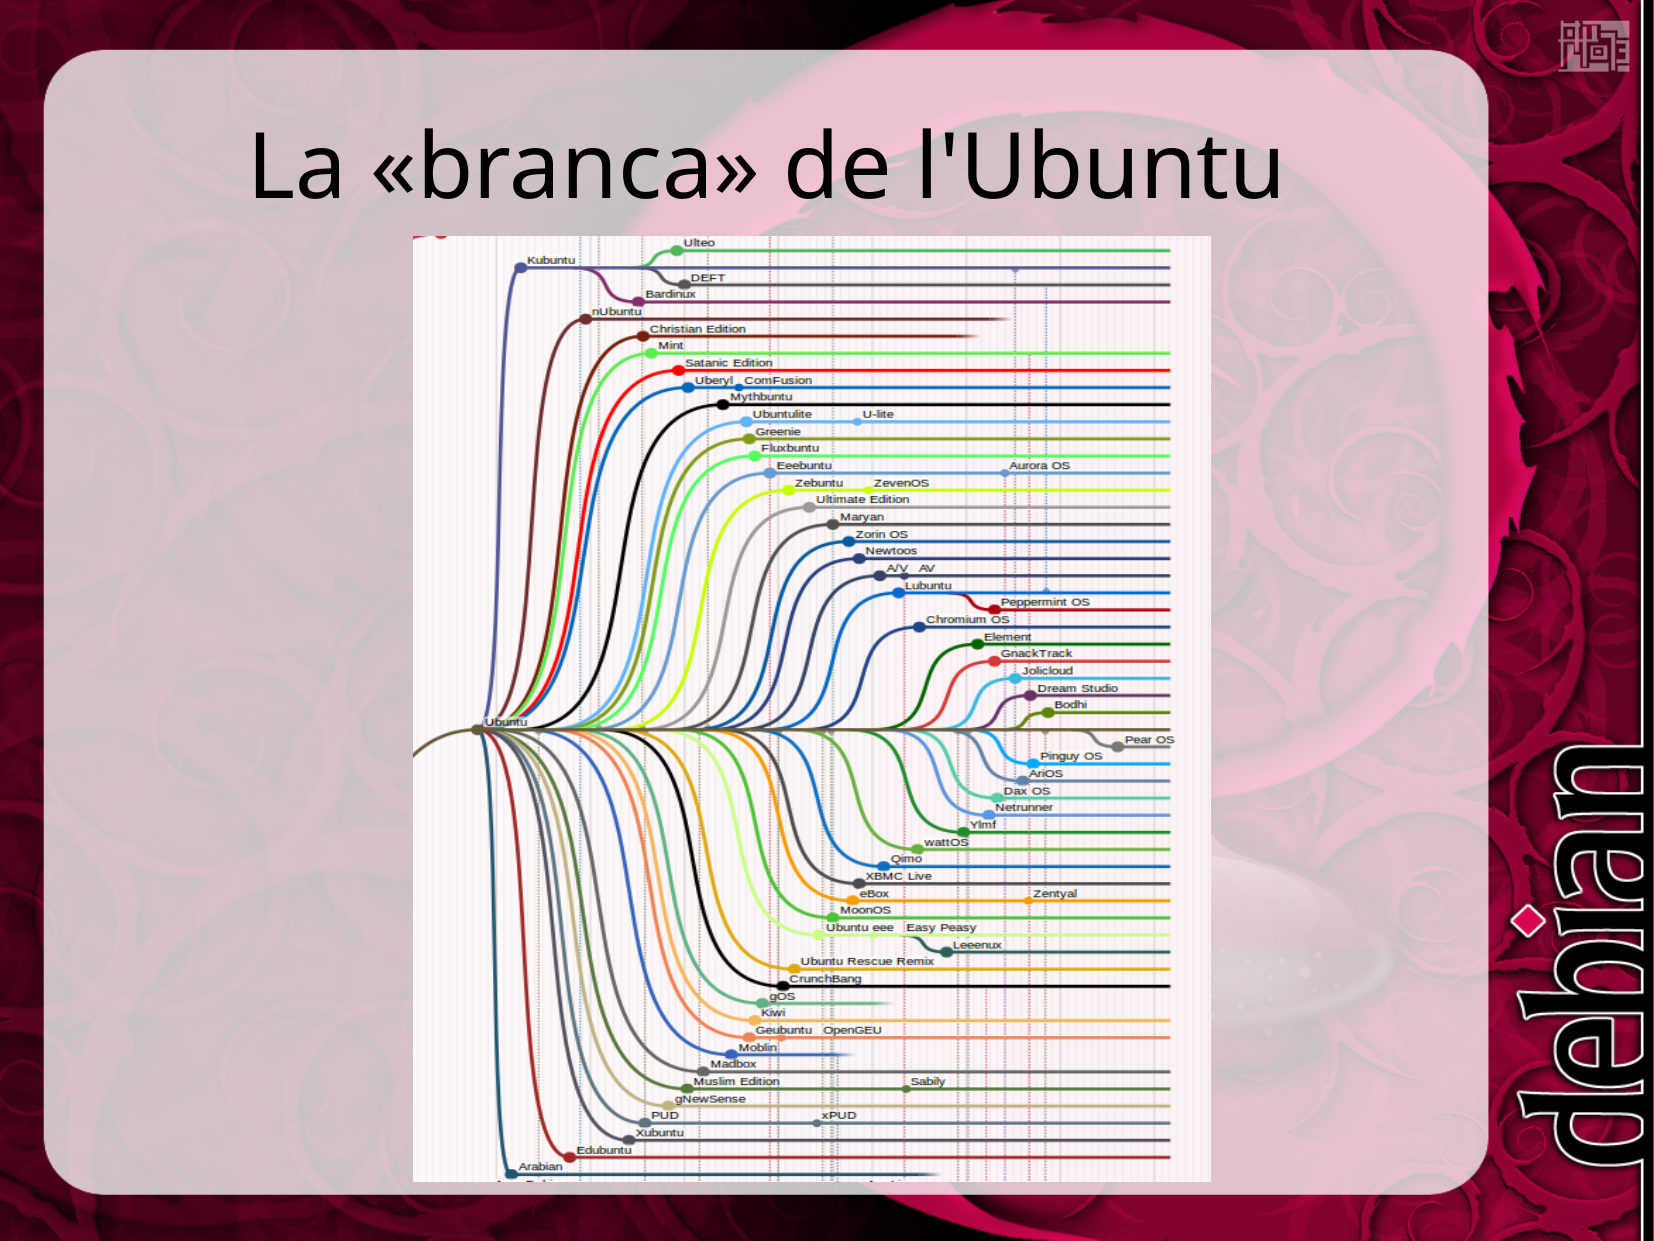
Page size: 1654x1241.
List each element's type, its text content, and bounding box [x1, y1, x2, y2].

title La «branca» de l'Ubuntu [0, 88, 1388, 237]
picture [0, 0, 1654, 1241]
